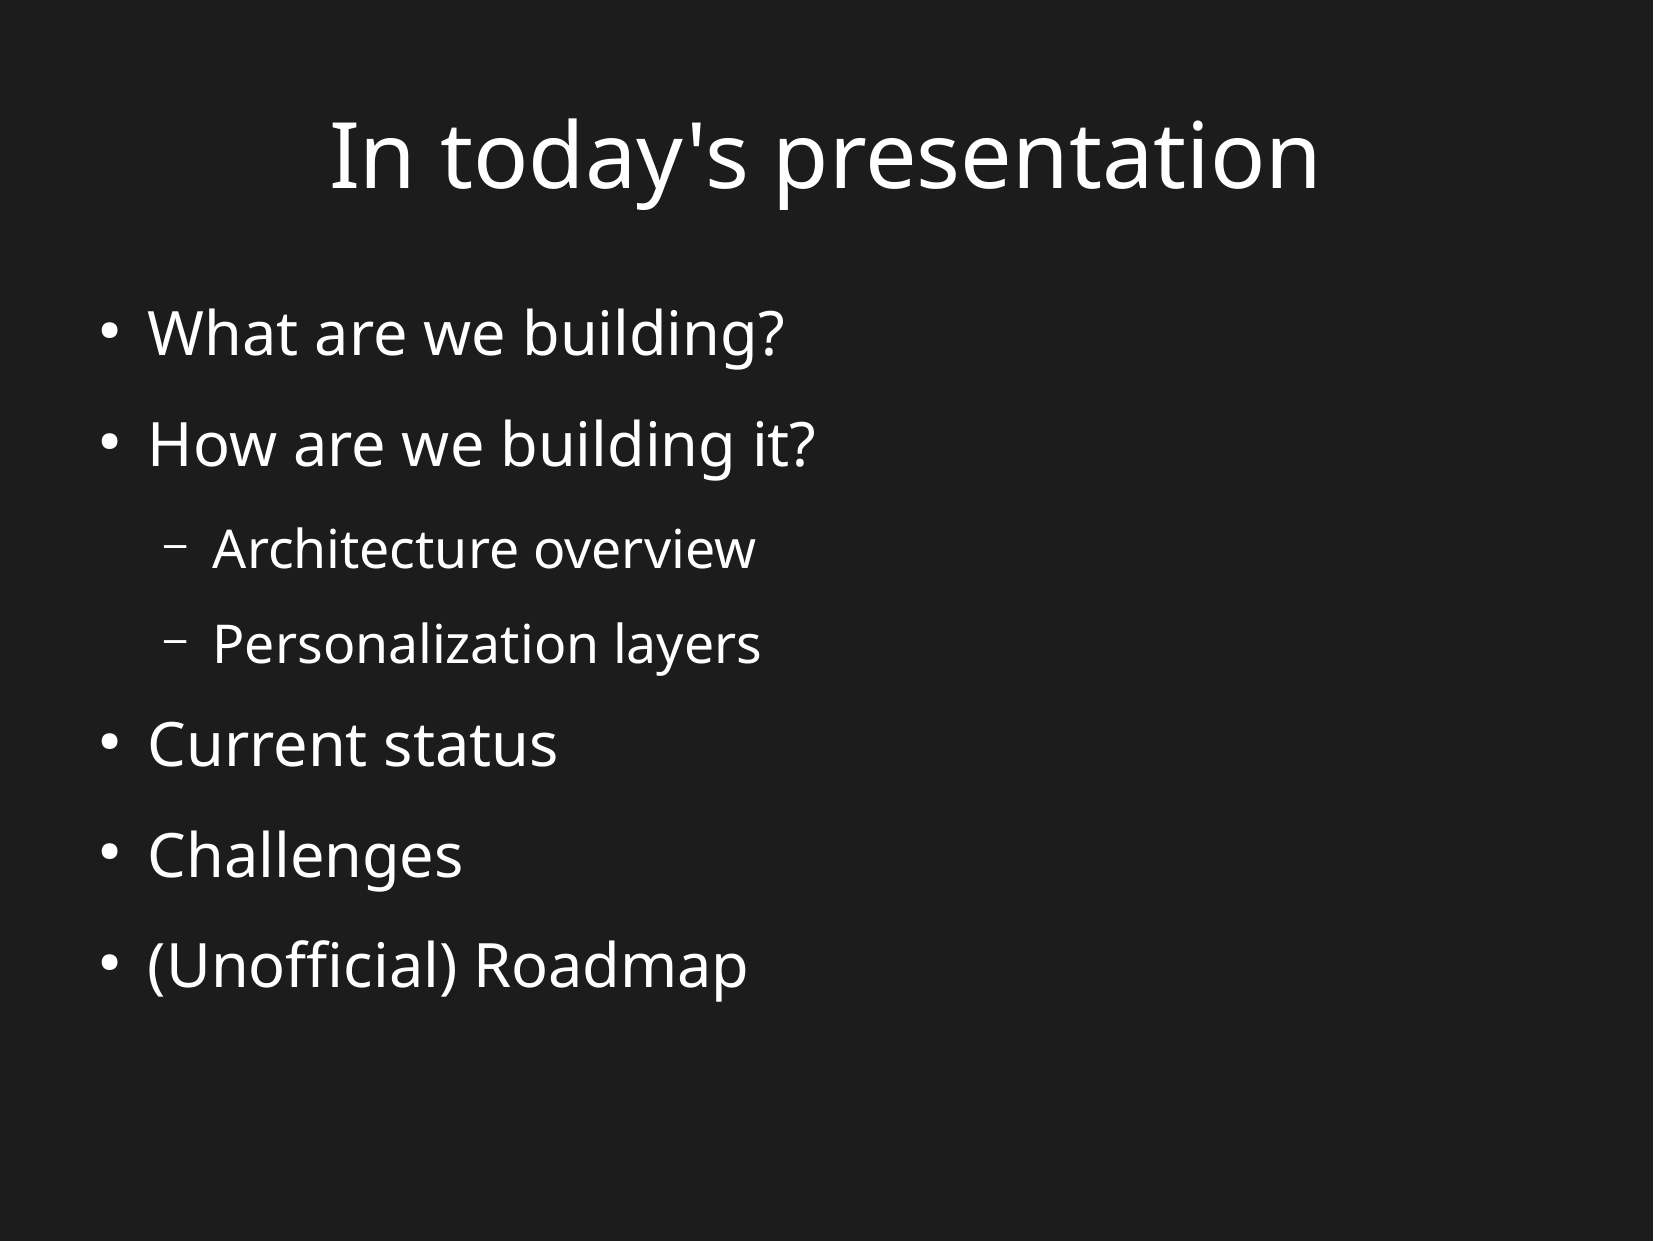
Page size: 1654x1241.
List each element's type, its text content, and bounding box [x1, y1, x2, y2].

title In today's presentation [82, 49, 1571, 257]
list What are we building? How are we building it? Architecture overview Personalization layers Current status Challenges (Unofficial) Roadmap [82, 290, 1571, 1010]
